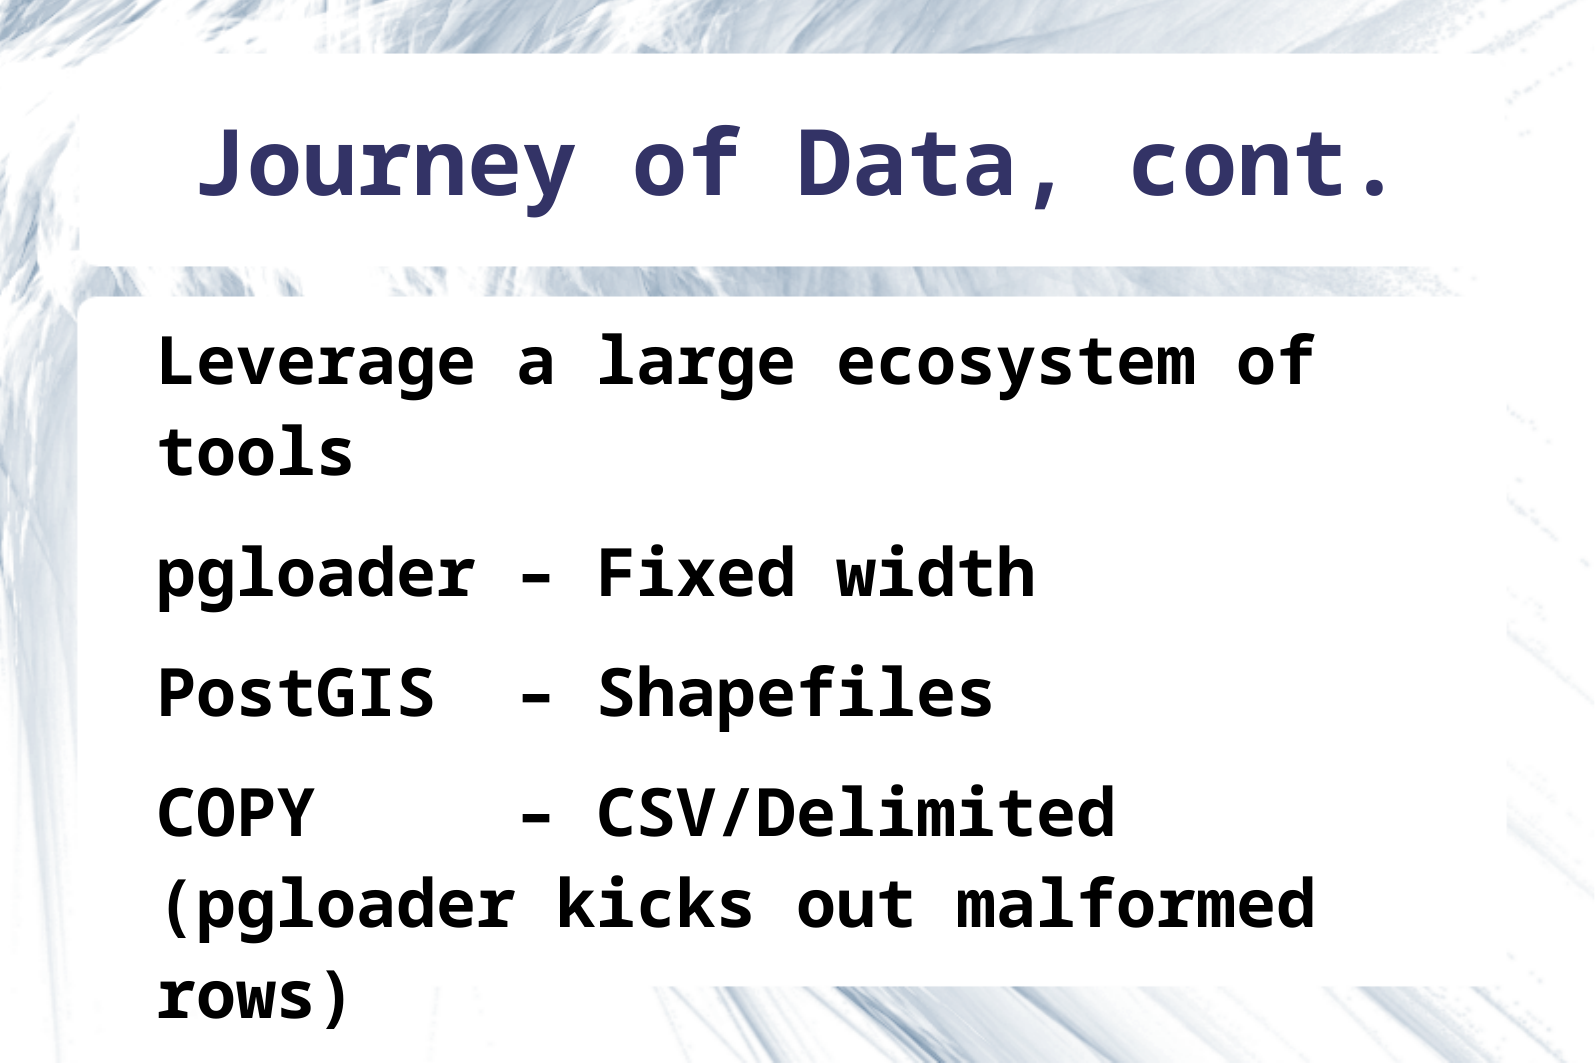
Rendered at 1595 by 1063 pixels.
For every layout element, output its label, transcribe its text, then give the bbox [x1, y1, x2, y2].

list Leverage a large ecosystem of tools pgloader – Fixed width PostGIS – Shapefiles COPY – CSV/Delimited (pgloader kicks out malformed rows) [85, 313, 1481, 972]
title Journey of Data, cont. [79, 62, 1515, 259]
picture [0, 0, 1595, 1063]
